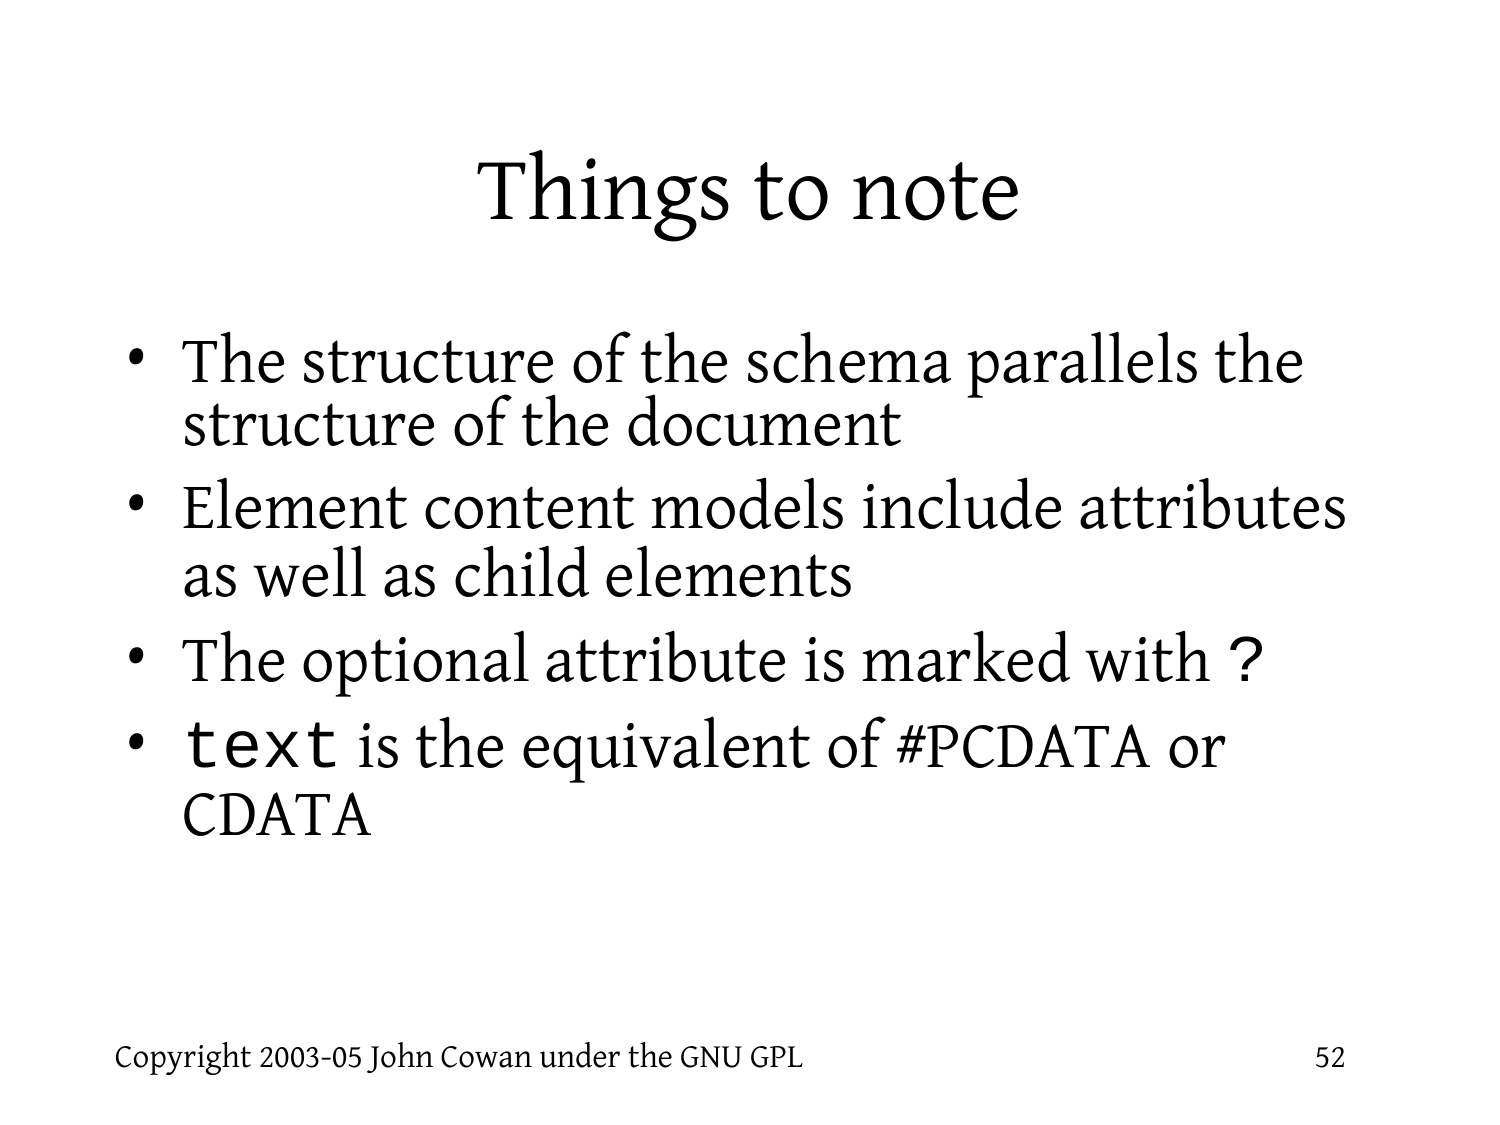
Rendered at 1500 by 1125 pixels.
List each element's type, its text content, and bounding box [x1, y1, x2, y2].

title Things to note [112, 99, 1388, 288]
list The structure of the schema parallels the structure of the document Element content models include attributes as well as child elements The optional attribute is marked with ? text is the equivalent of #PCDATA or CDATA [112, 324, 1388, 1000]
